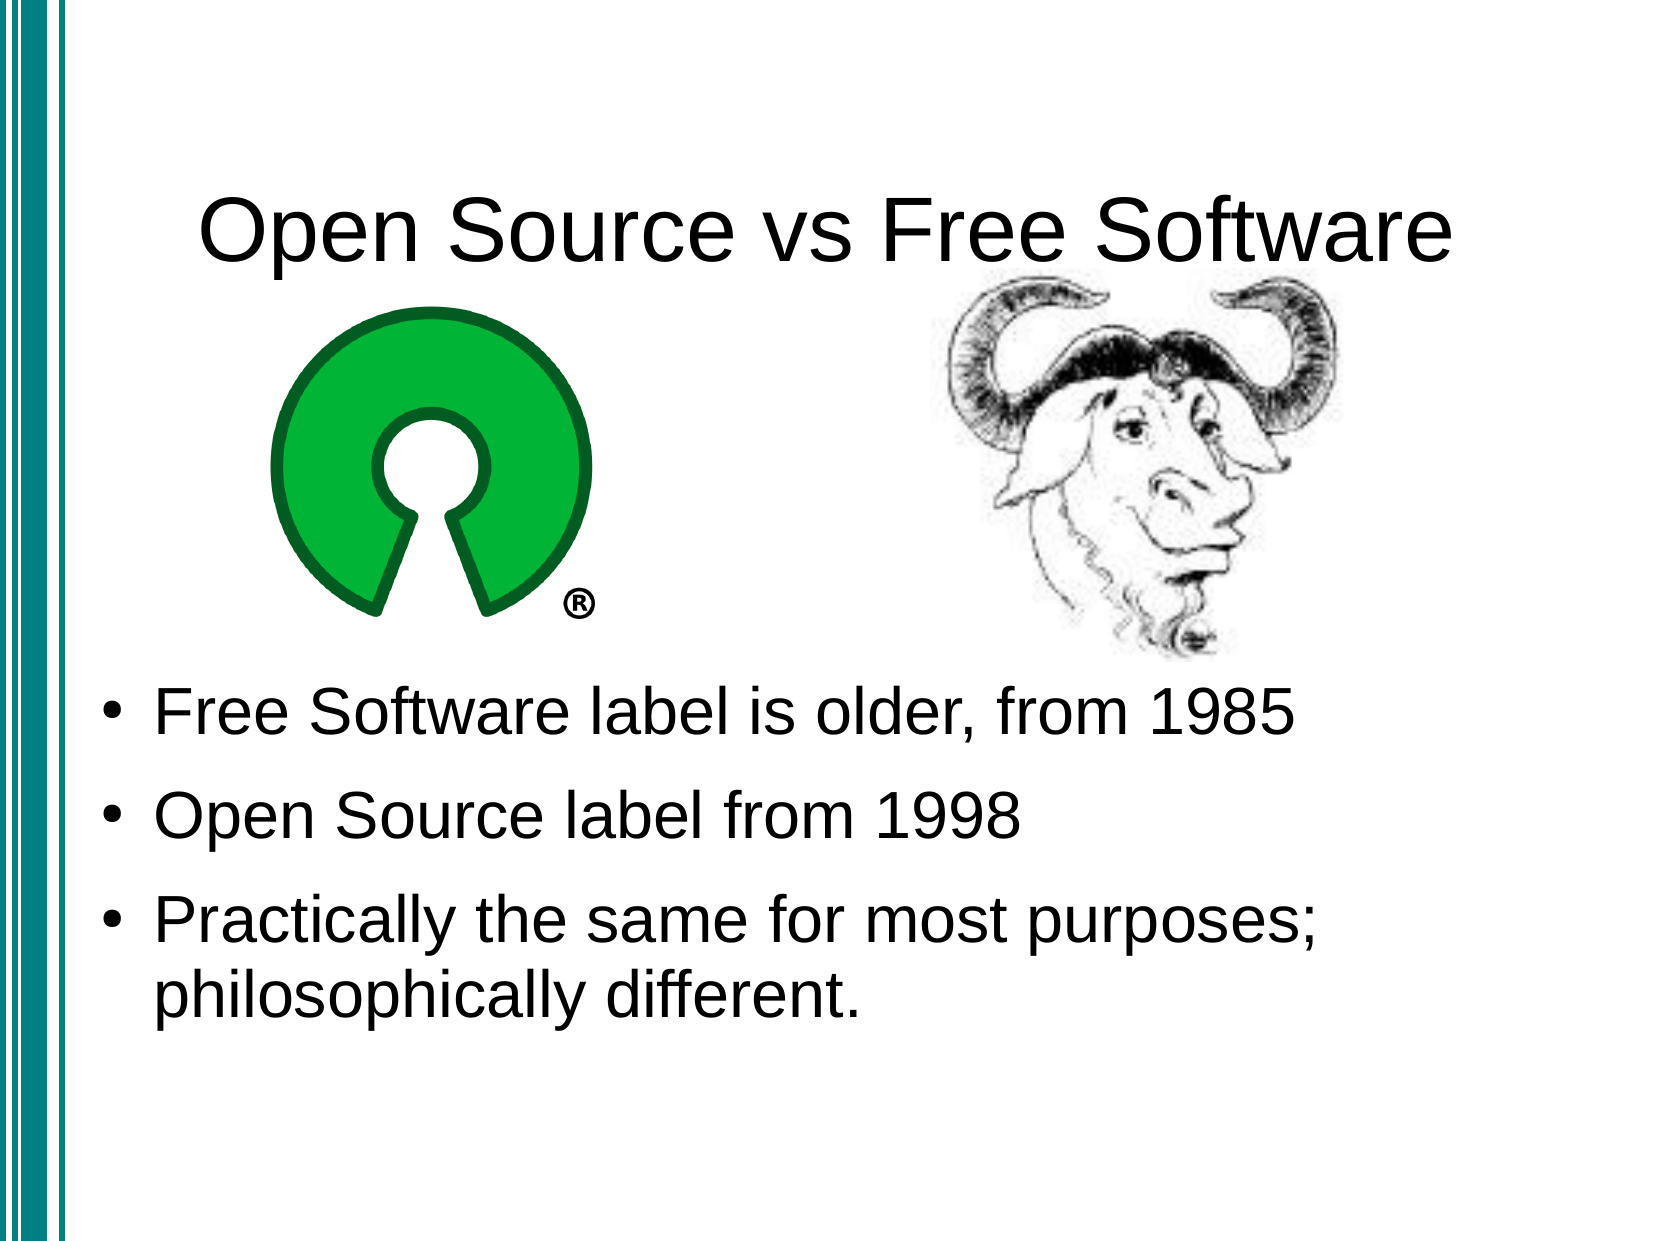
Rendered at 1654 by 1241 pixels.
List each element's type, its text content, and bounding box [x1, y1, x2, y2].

list Free Software label is older, from 1985 Open Source label from 1998 Practically the same for most purposes; philosophically different. [82, 361, 259, 1081]
picture [259, 295, 606, 630]
list Free Software label is older, from 1985 Open Source label from 1998 Practically the same for most purposes; philosophically different. [931, 361, 1538, 1081]
title Open Source vs Free Software [82, 126, 1571, 334]
text_box [188, 239, 931, 1137]
picture [930, 268, 1347, 662]
